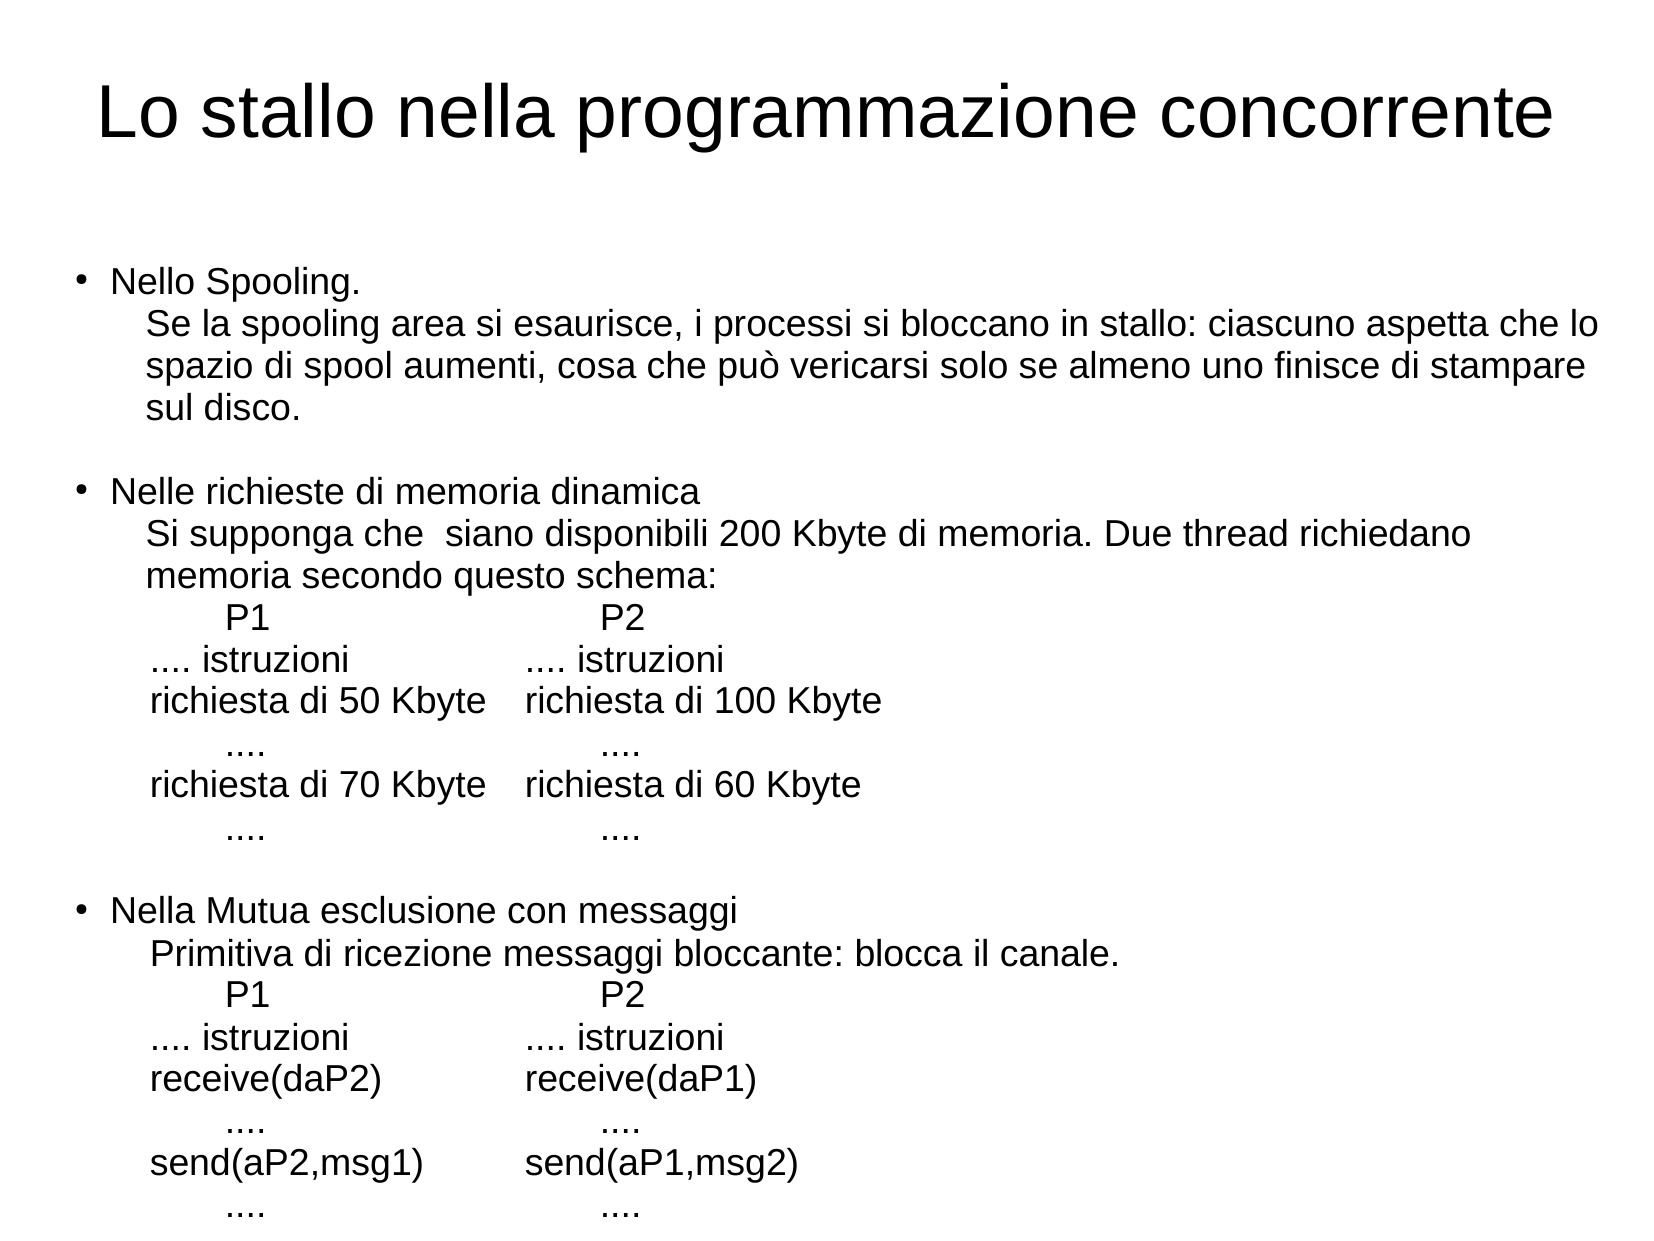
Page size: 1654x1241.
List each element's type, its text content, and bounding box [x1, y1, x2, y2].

text_box Nello Spooling. Se la spooling area si esaurisce, i processi si bloccano in stallo: ciascuno aspetta che lo spazio di spool aumenti, cosa che può vericarsi solo se almeno uno finisce di stampare sul disco. Nelle richieste di memoria dinamica Si supponga che siano disponibili 200 Kbyte di memoria. Due thread richiedano memoria secondo questo schema: P1 P2 .... istruzioni .... istruzioni richiesta di 50 Kbyte richiesta di 100 Kbyte .... .... richiesta di 70 Kbyte richiesta di 60 Kbyte .... .... Nella Mutua esclusione con messaggi Primitiva di ricezione messaggi bloccante: blocca il canale. P1 P2 .... istruzioni .... istruzioni receive(daP2) receive(daP1) .... .... send(aP2,msg1) send(aP1,msg2) .... .... [60, 252, 1636, 1241]
title Lo stallo nella programmazione concorrente [82, 8, 1571, 216]
